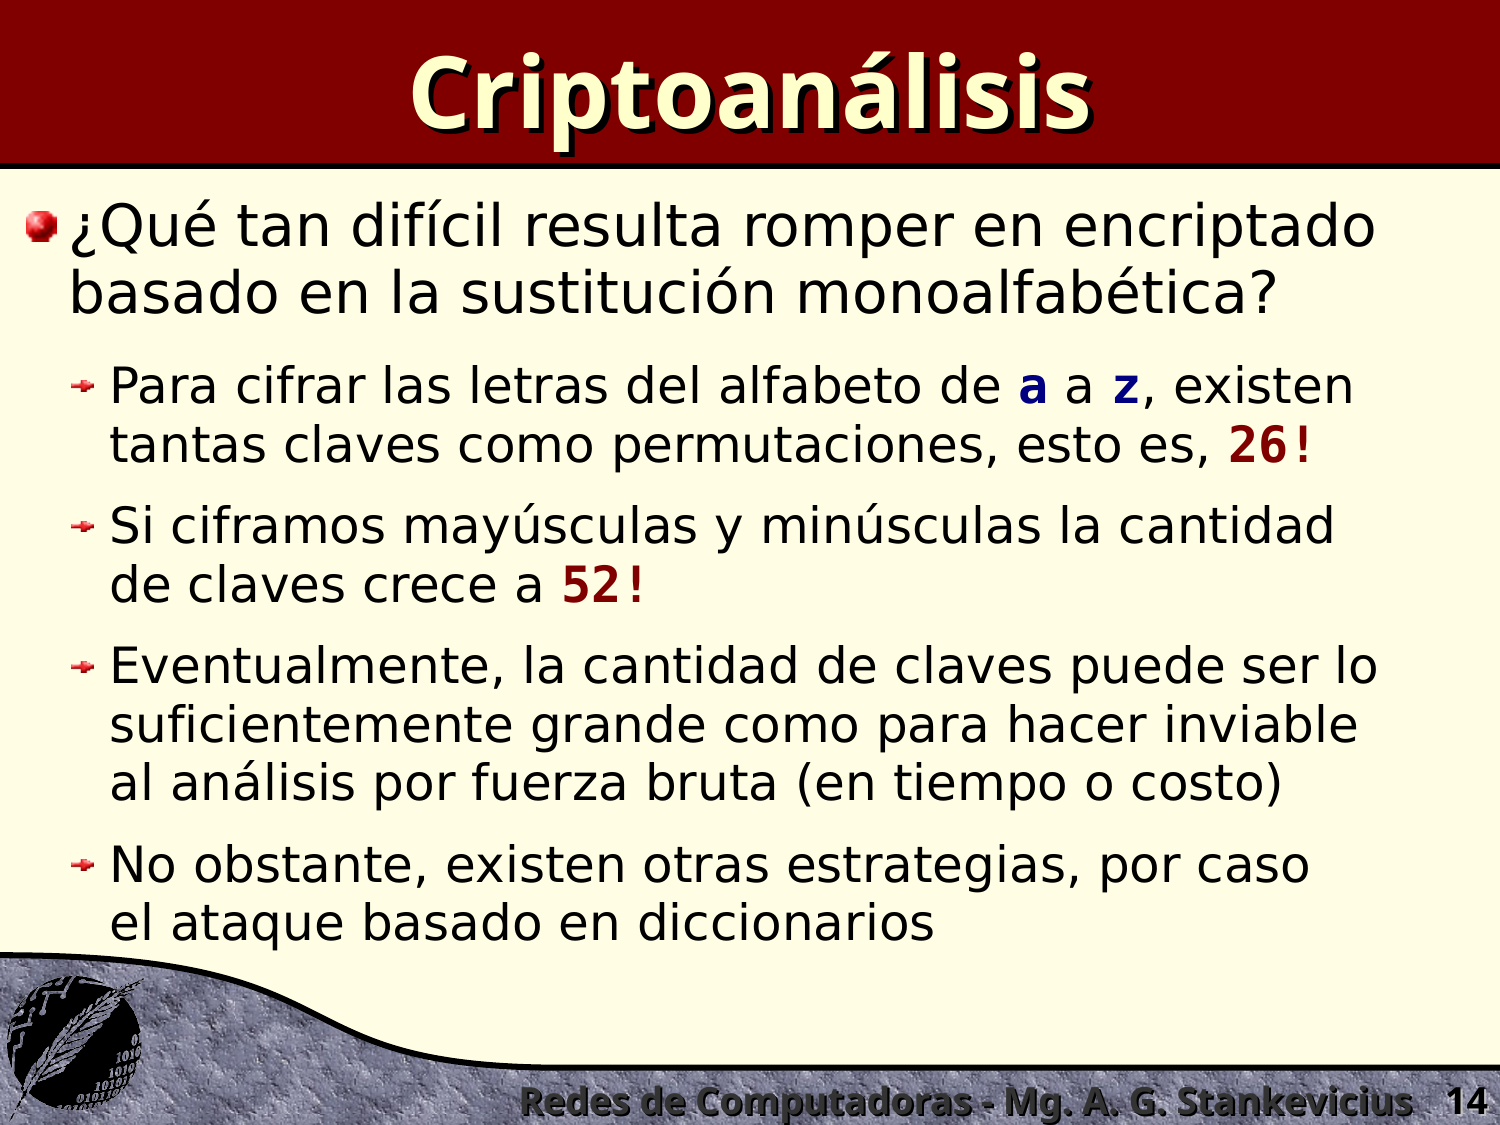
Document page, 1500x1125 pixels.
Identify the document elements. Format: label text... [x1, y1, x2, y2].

picture [0, 959, 1500, 1125]
picture [790, 1100, 795, 1110]
title Criptoanálisis [15, 5, 1485, 160]
list ¿Qué tan difícil resulta romper en encriptado basado en la sustitución monoalfabética? Para cifrar las letras del alfabeto de a a z, existen tantas claves como permutaciones, esto es, 26! Si ciframos mayúsculas y minúsculas la cantidad de claves crece a 52! Eventualmente, la cantidad de claves puede ser lo suficientemente grande como para hacer inviable al análisis por fuerza bruta (en tiempo o costo) No obstante, existen otras estrategias, por caso el ataque basado en diccionarios [11, 192, 1486, 956]
picture [1047, 1100, 1054, 1110]
